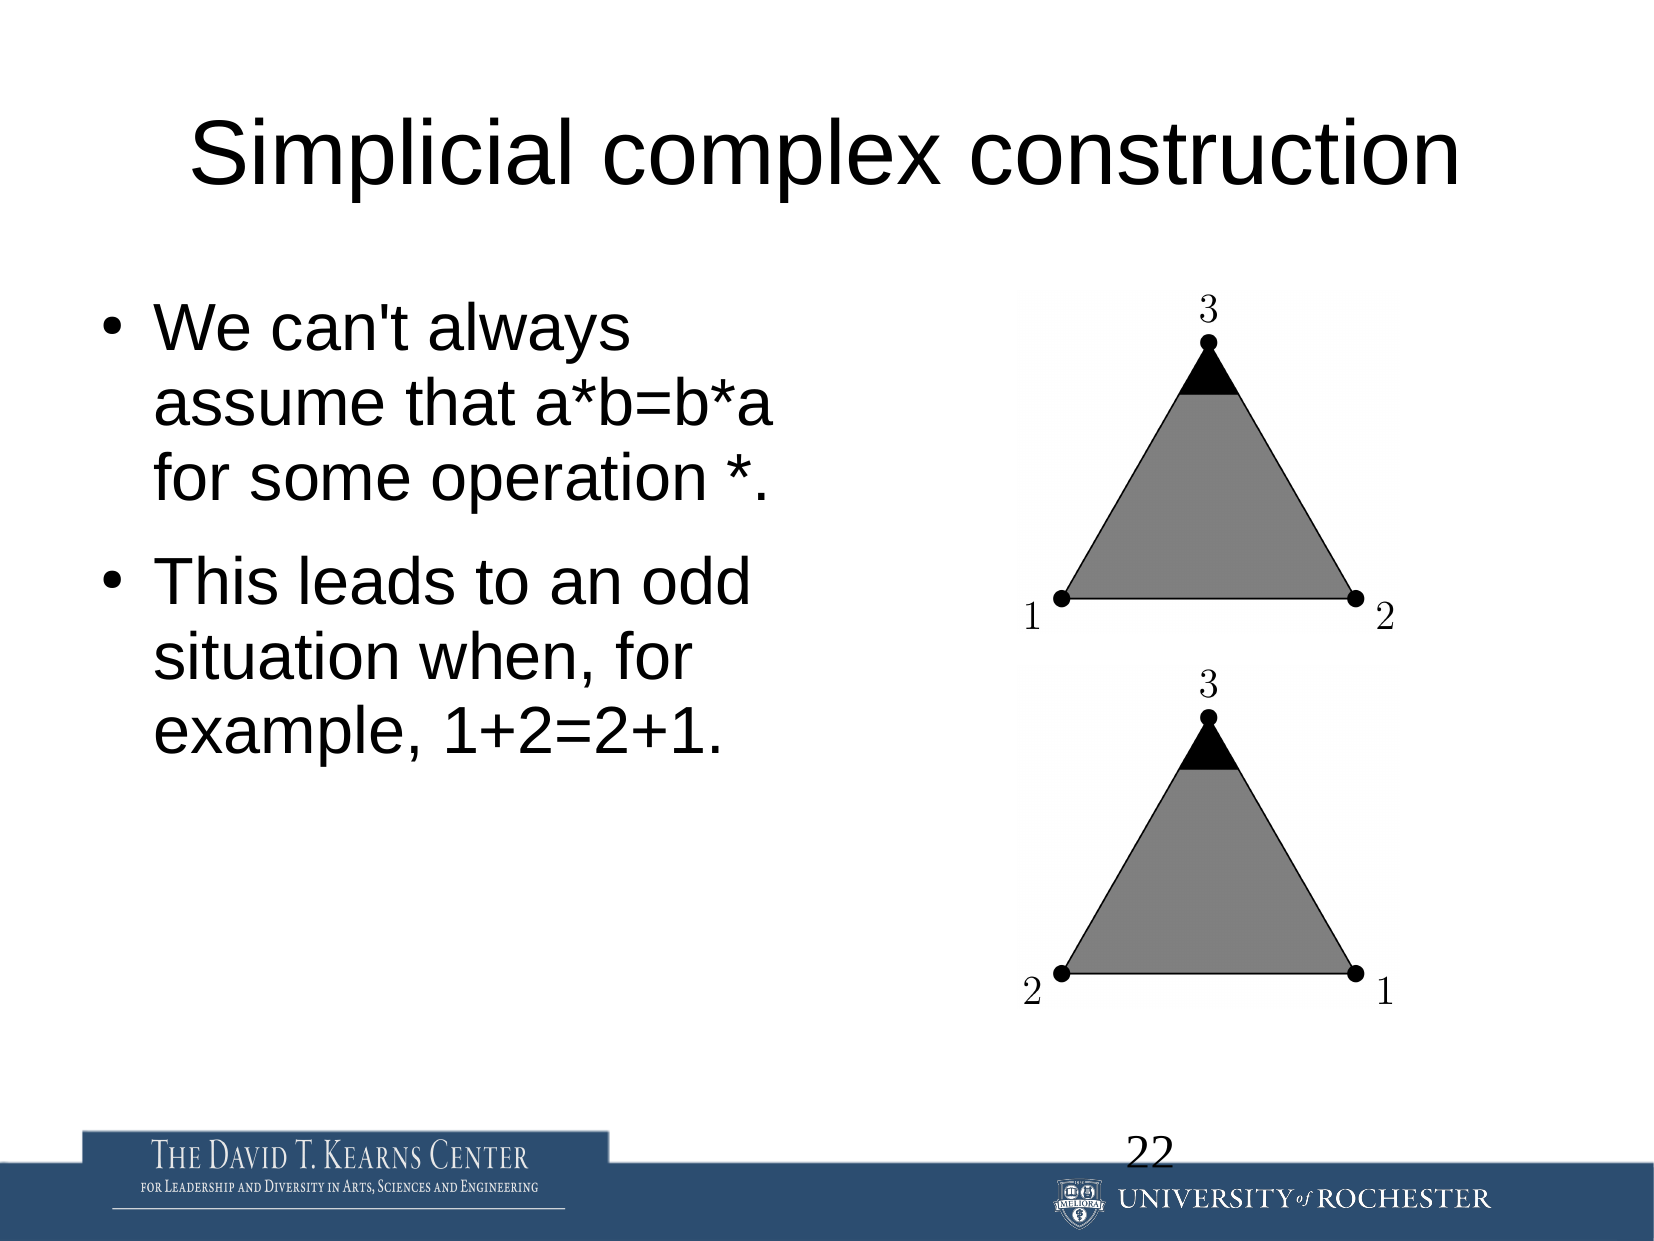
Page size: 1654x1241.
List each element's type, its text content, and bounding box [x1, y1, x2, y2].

picture [1053, 1178, 1492, 1230]
title Simplicial complex construction [82, 49, 1571, 257]
picture [0, 0, 1654, 1241]
list We can't always assume that a*b=b*a for some operation *. This leads to an odd situation when, for example, 1+2=2+1. [82, 290, 809, 1010]
